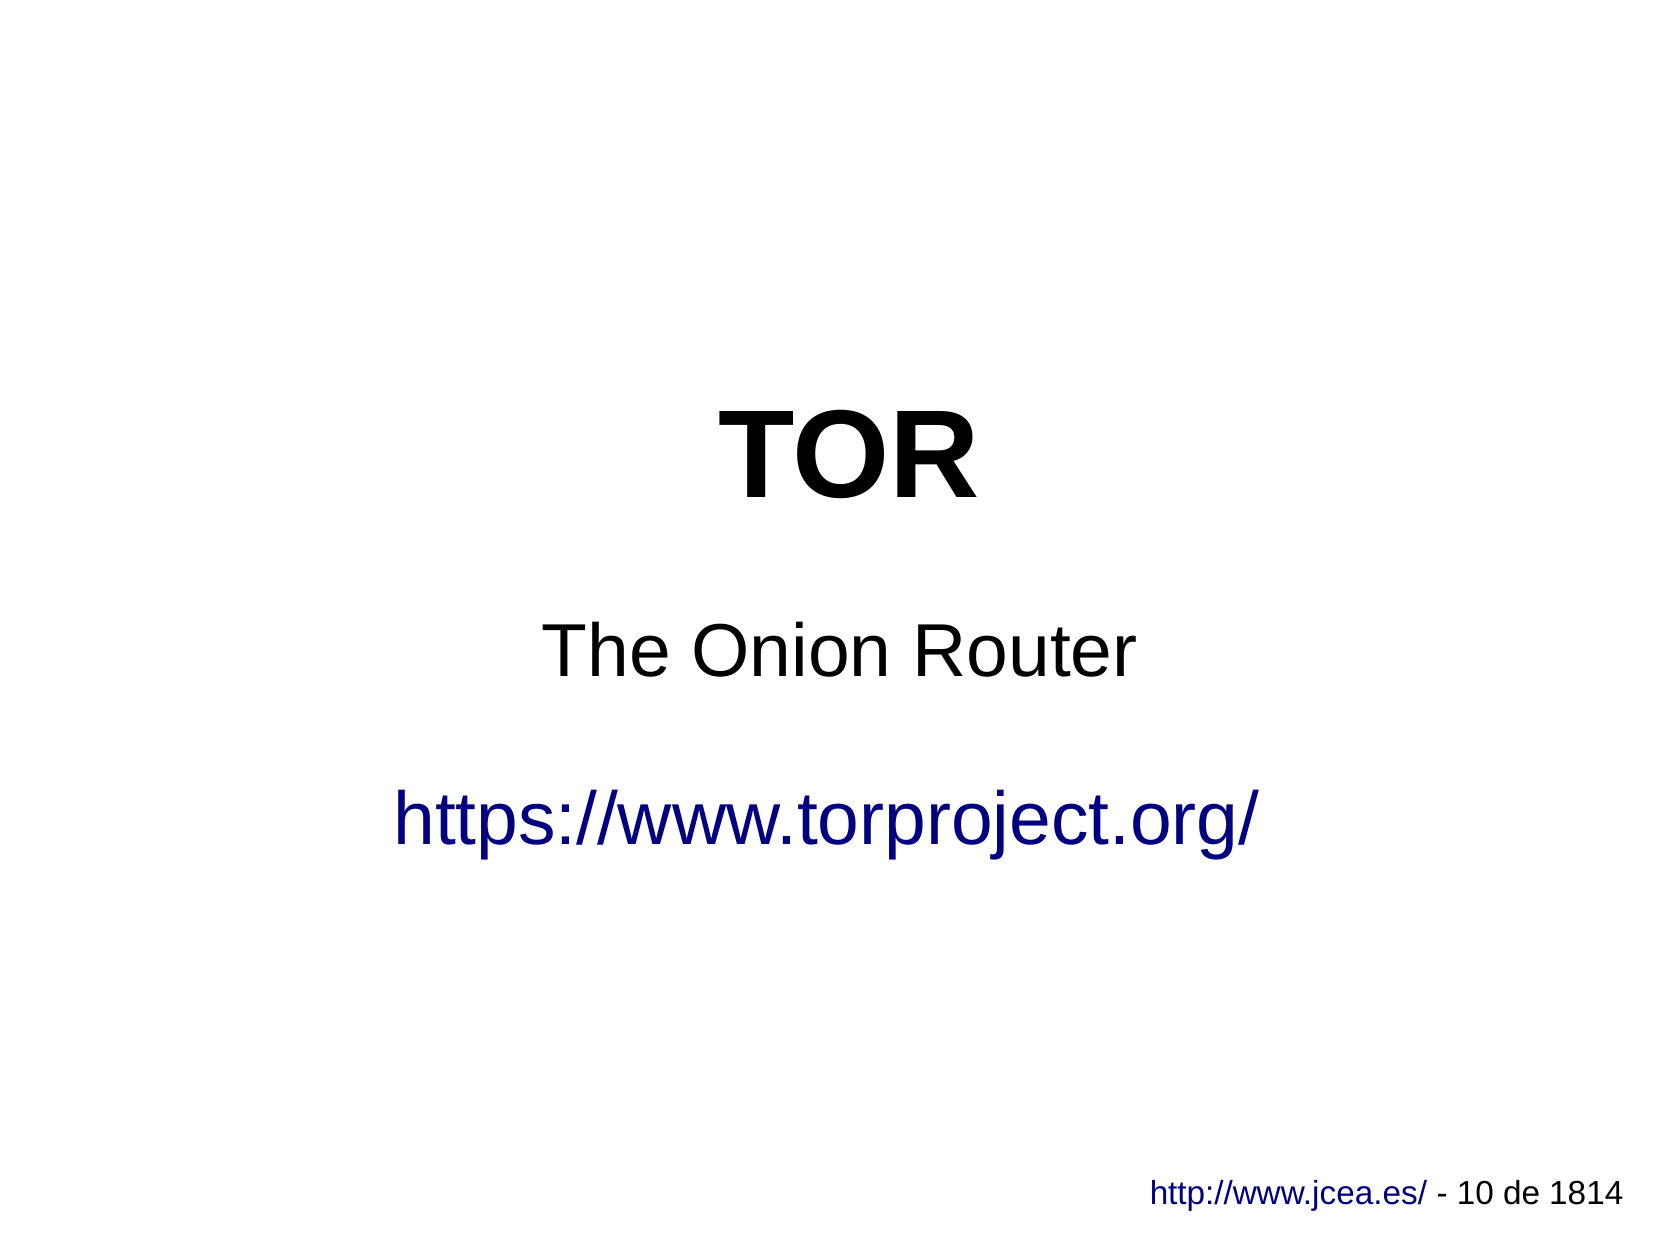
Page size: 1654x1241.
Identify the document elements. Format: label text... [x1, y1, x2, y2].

subtitle TOR The Onion Router https://www.torproject.org/ [82, 60, 1571, 1186]
text_box http://www.jcea.es/ - 10 de 1814 [1110, 1167, 1639, 1219]
